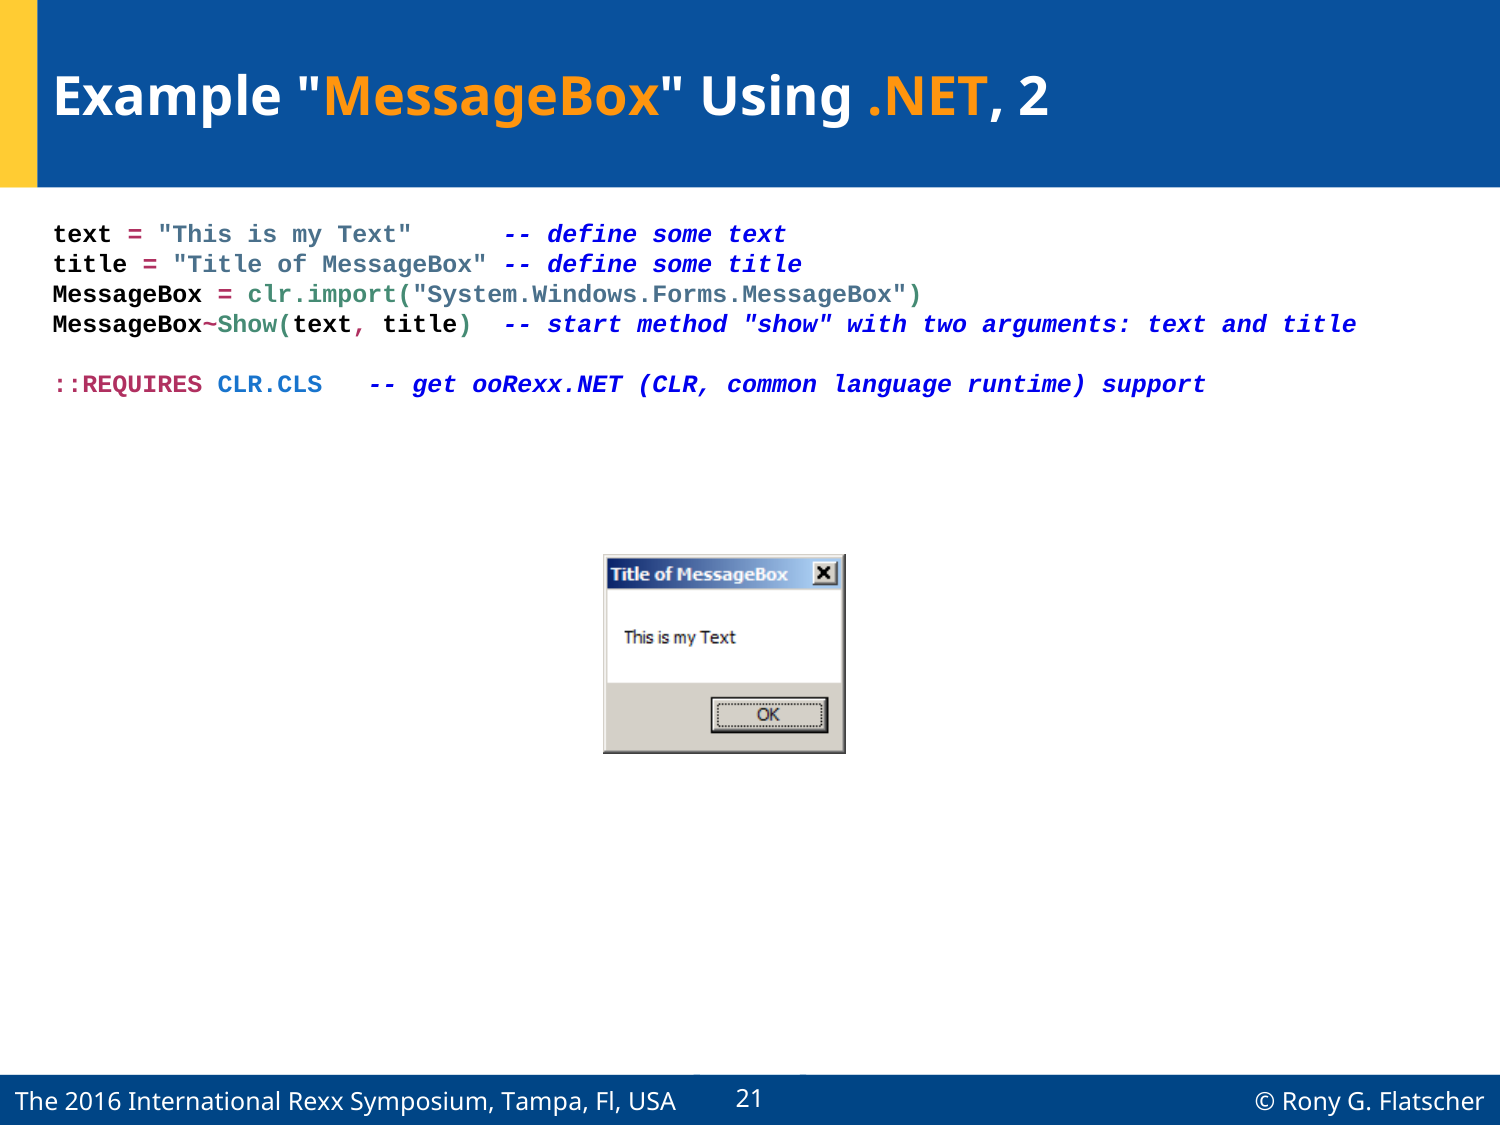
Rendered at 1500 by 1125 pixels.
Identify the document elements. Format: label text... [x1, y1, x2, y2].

picture [603, 554, 846, 754]
text_box text = "This is my Text" -- define some text title = "Title of MessageBox" -- define some title MessageBox = clr.import("System.Windows.Forms.MessageBox") MessageBox~Show(text, title) -- start method "show" with two arguments: text and title ::REQUIRES CLR.CLS -- get ooRexx.NET (CLR, common language runtime) support [37, 179, 1456, 459]
title Example "MessageBox" Using .NET, 2 [37, 0, 1500, 188]
